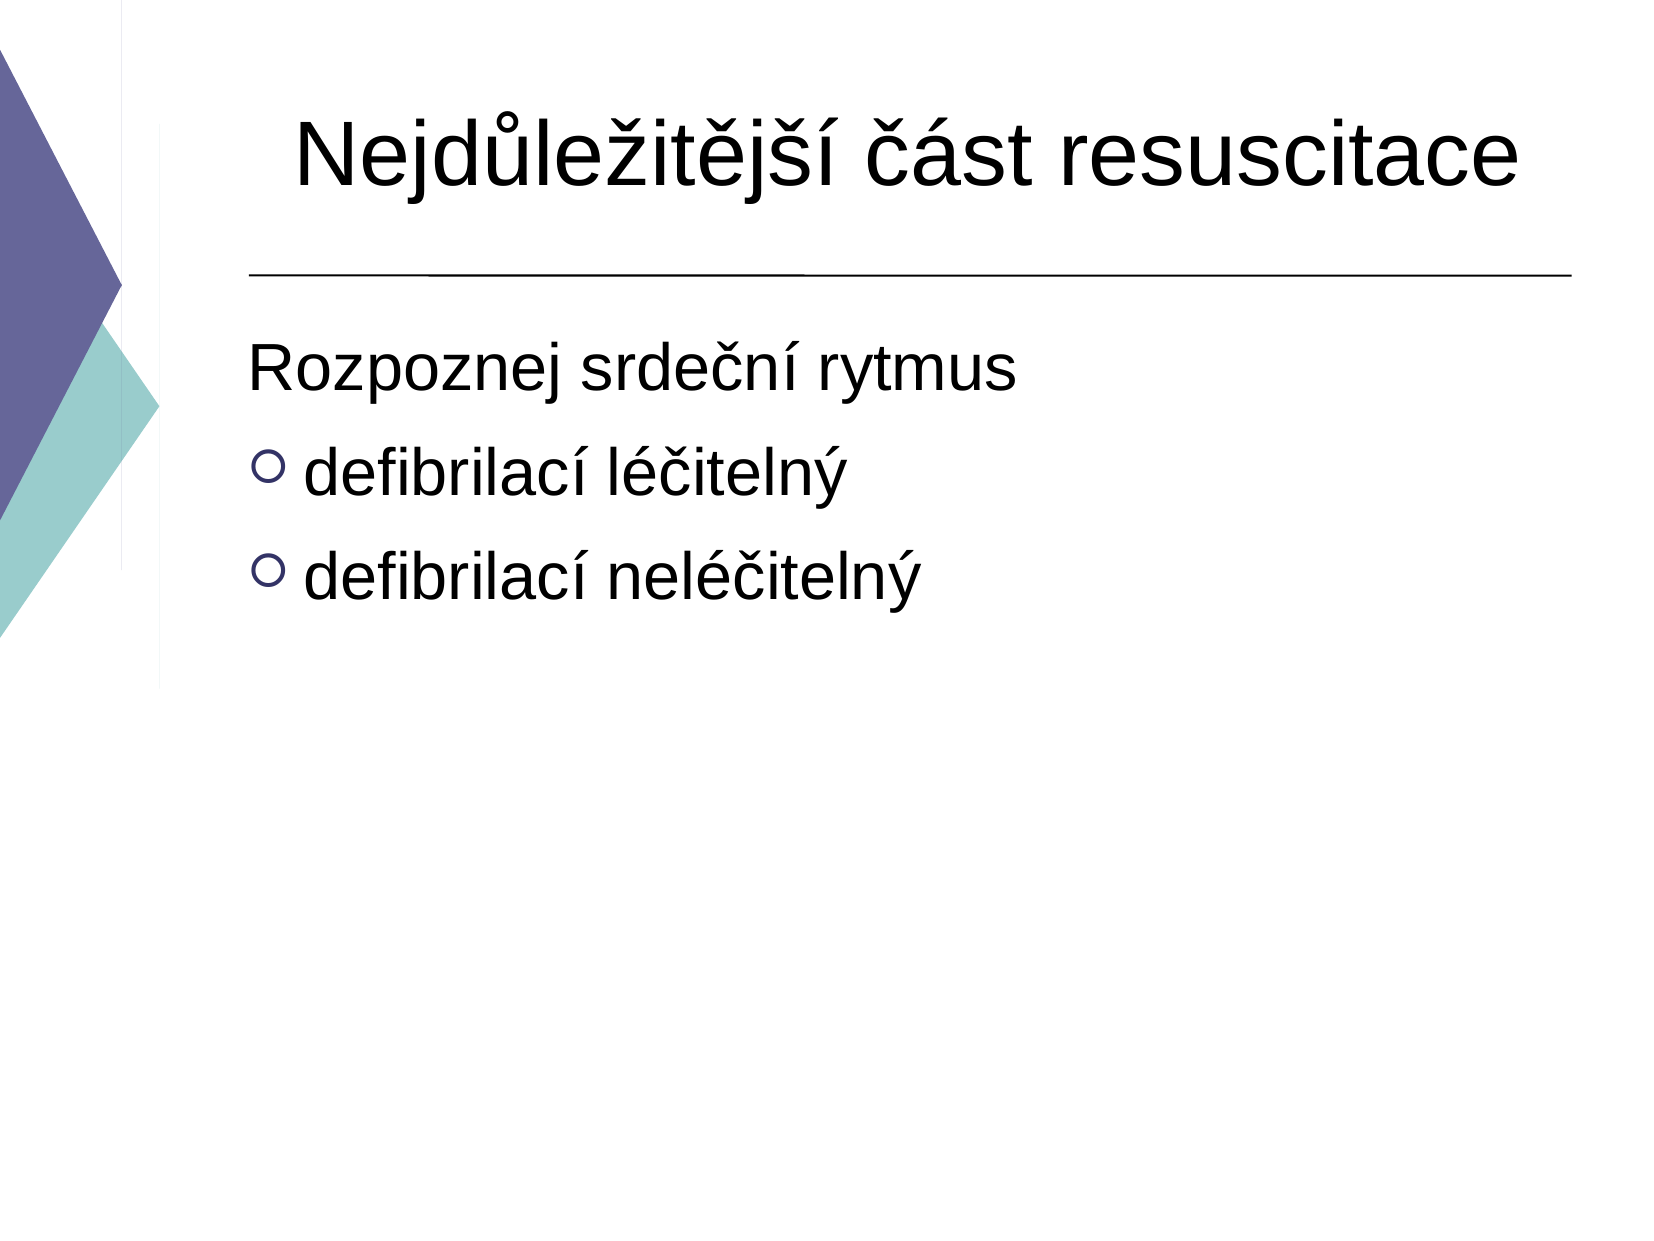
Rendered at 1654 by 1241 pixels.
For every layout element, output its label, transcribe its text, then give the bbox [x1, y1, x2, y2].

list Rozpoznej srdeční rytmus defibrilací léčitelný defibrilací neléčitelný [247, 330, 1570, 1075]
title Nejdůležitější část resuscitace [247, 45, 1570, 261]
